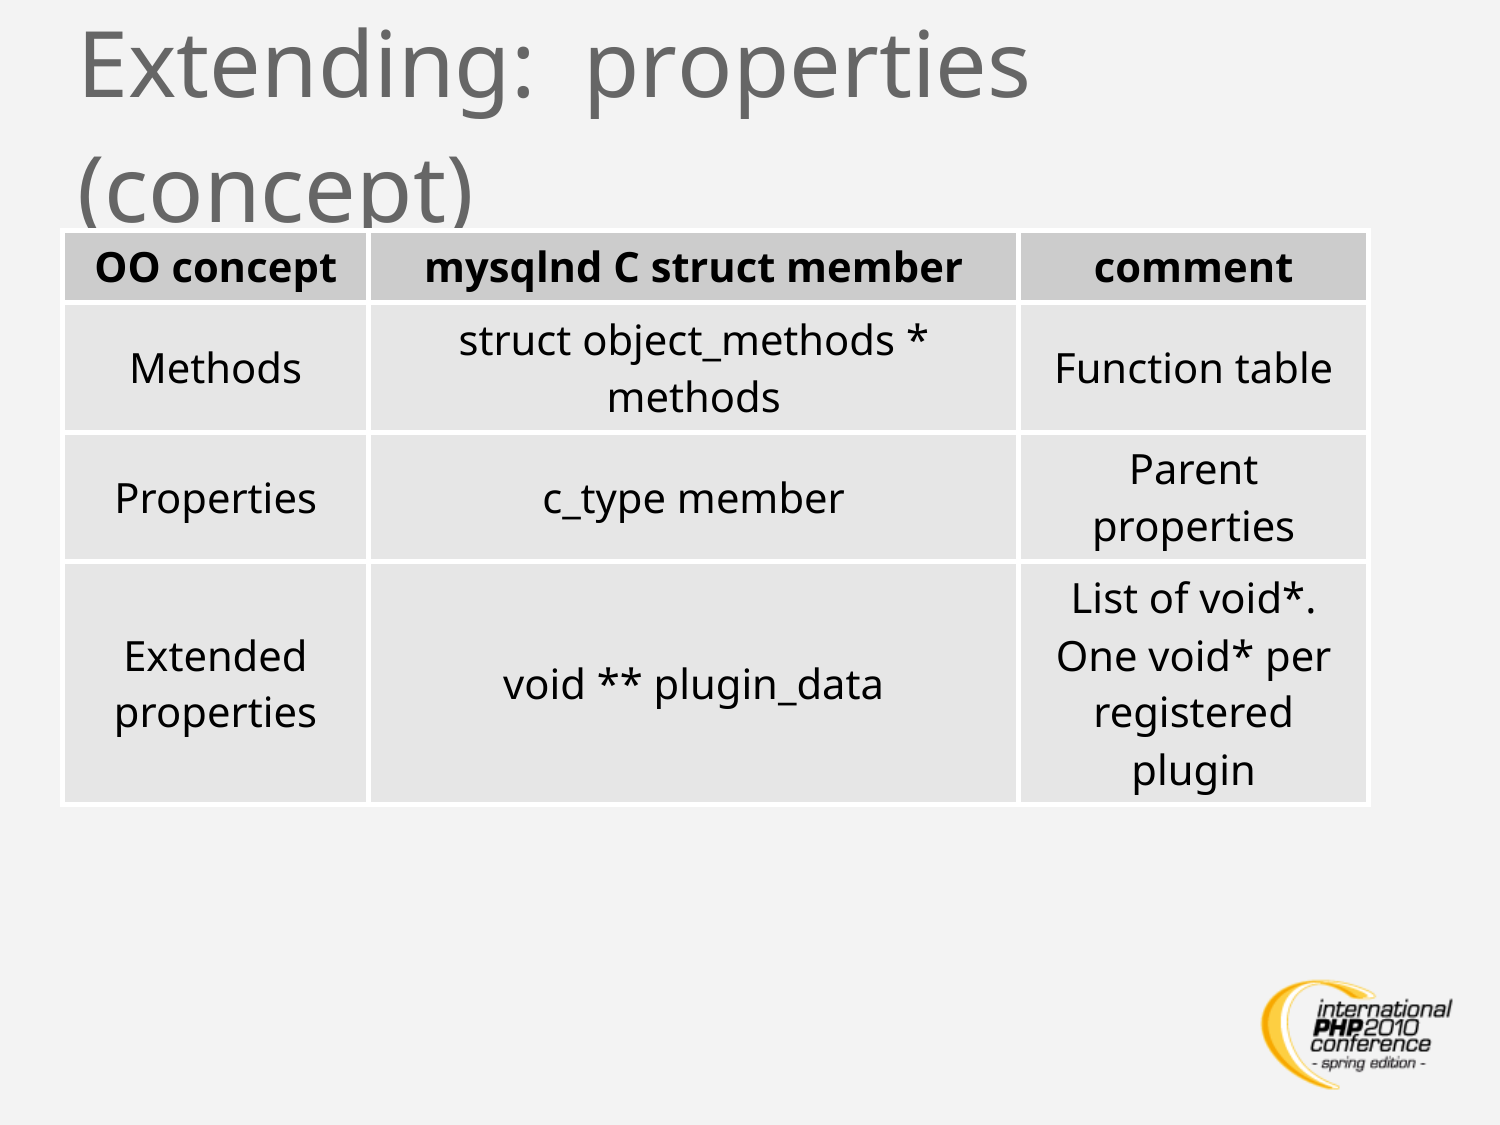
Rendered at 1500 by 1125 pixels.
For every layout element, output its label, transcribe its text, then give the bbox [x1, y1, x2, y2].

picture [0, 0, 1500, 1125]
table_header comment [1021, 233, 1366, 300]
table_cell List of void*. One void* per registered plugin [1021, 564, 1366, 802]
table_header OO concept [65, 233, 366, 300]
table_cell Function table [1021, 305, 1366, 430]
table_header mysqlnd C struct member [371, 233, 1016, 300]
table_cell Extended properties [65, 564, 366, 802]
table_cell struct object_methods * methods [371, 305, 1016, 430]
table_cell Properties [65, 435, 366, 559]
table_cell void ** plugin_data [371, 564, 1016, 802]
table_cell Parent properties [1021, 435, 1366, 559]
title Extending: properties (concept) [62, 37, 1438, 213]
table_cell Methods [65, 305, 366, 430]
table_cell c_type member [371, 435, 1016, 559]
